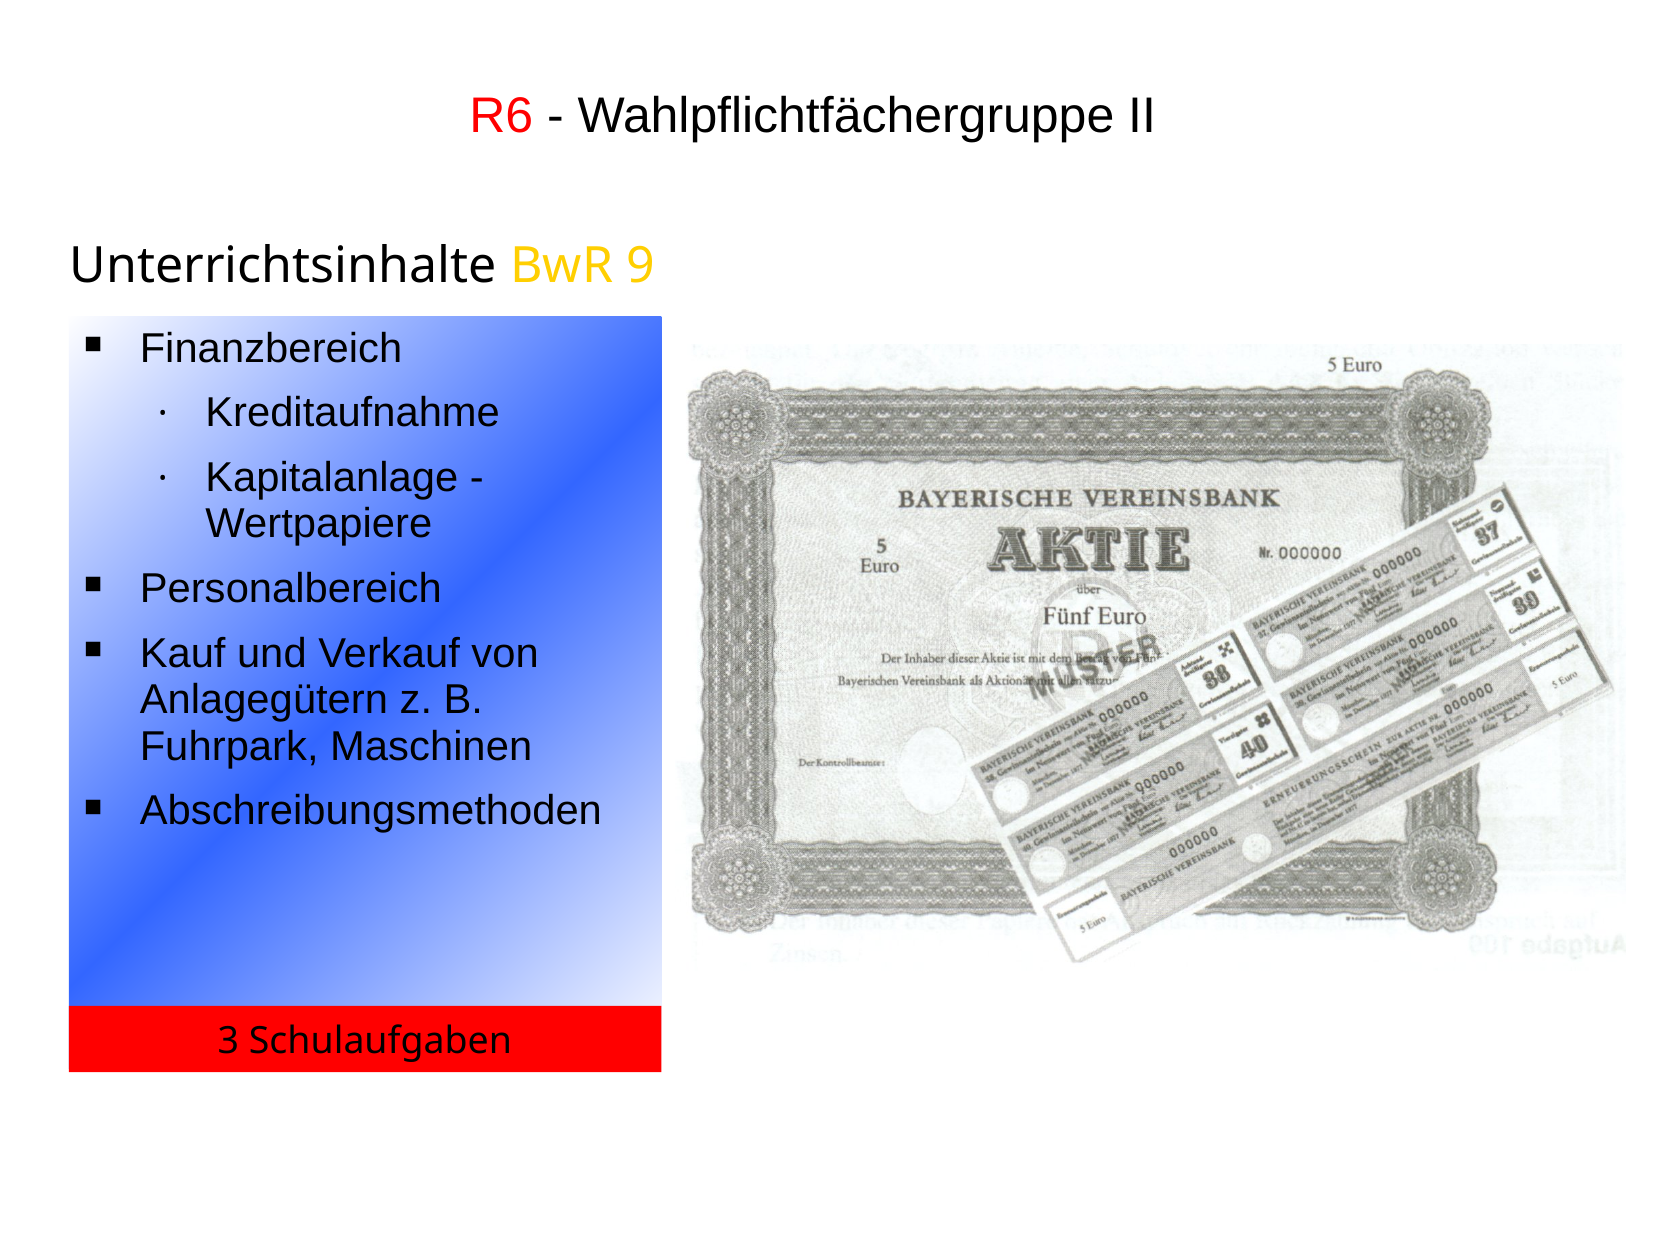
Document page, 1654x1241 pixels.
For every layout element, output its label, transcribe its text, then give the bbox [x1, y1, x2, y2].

text_box Unterrichtsinhalte BwR 9 [55, 220, 1447, 305]
list Finanzbereich Kreditaufnahme Kapitalanlage - Wertpapiere Personalbereich Kauf und Verkauf von Anlagegütern z. B. Fuhrpark, Maschinen Abschreibungsmethoden [68, 316, 662, 1005]
title R6 - Wahlpflichtfächergruppe II [110, 27, 1516, 152]
picture [675, 344, 1626, 971]
text_box 3 Schulaufgaben [68, 1005, 662, 1073]
